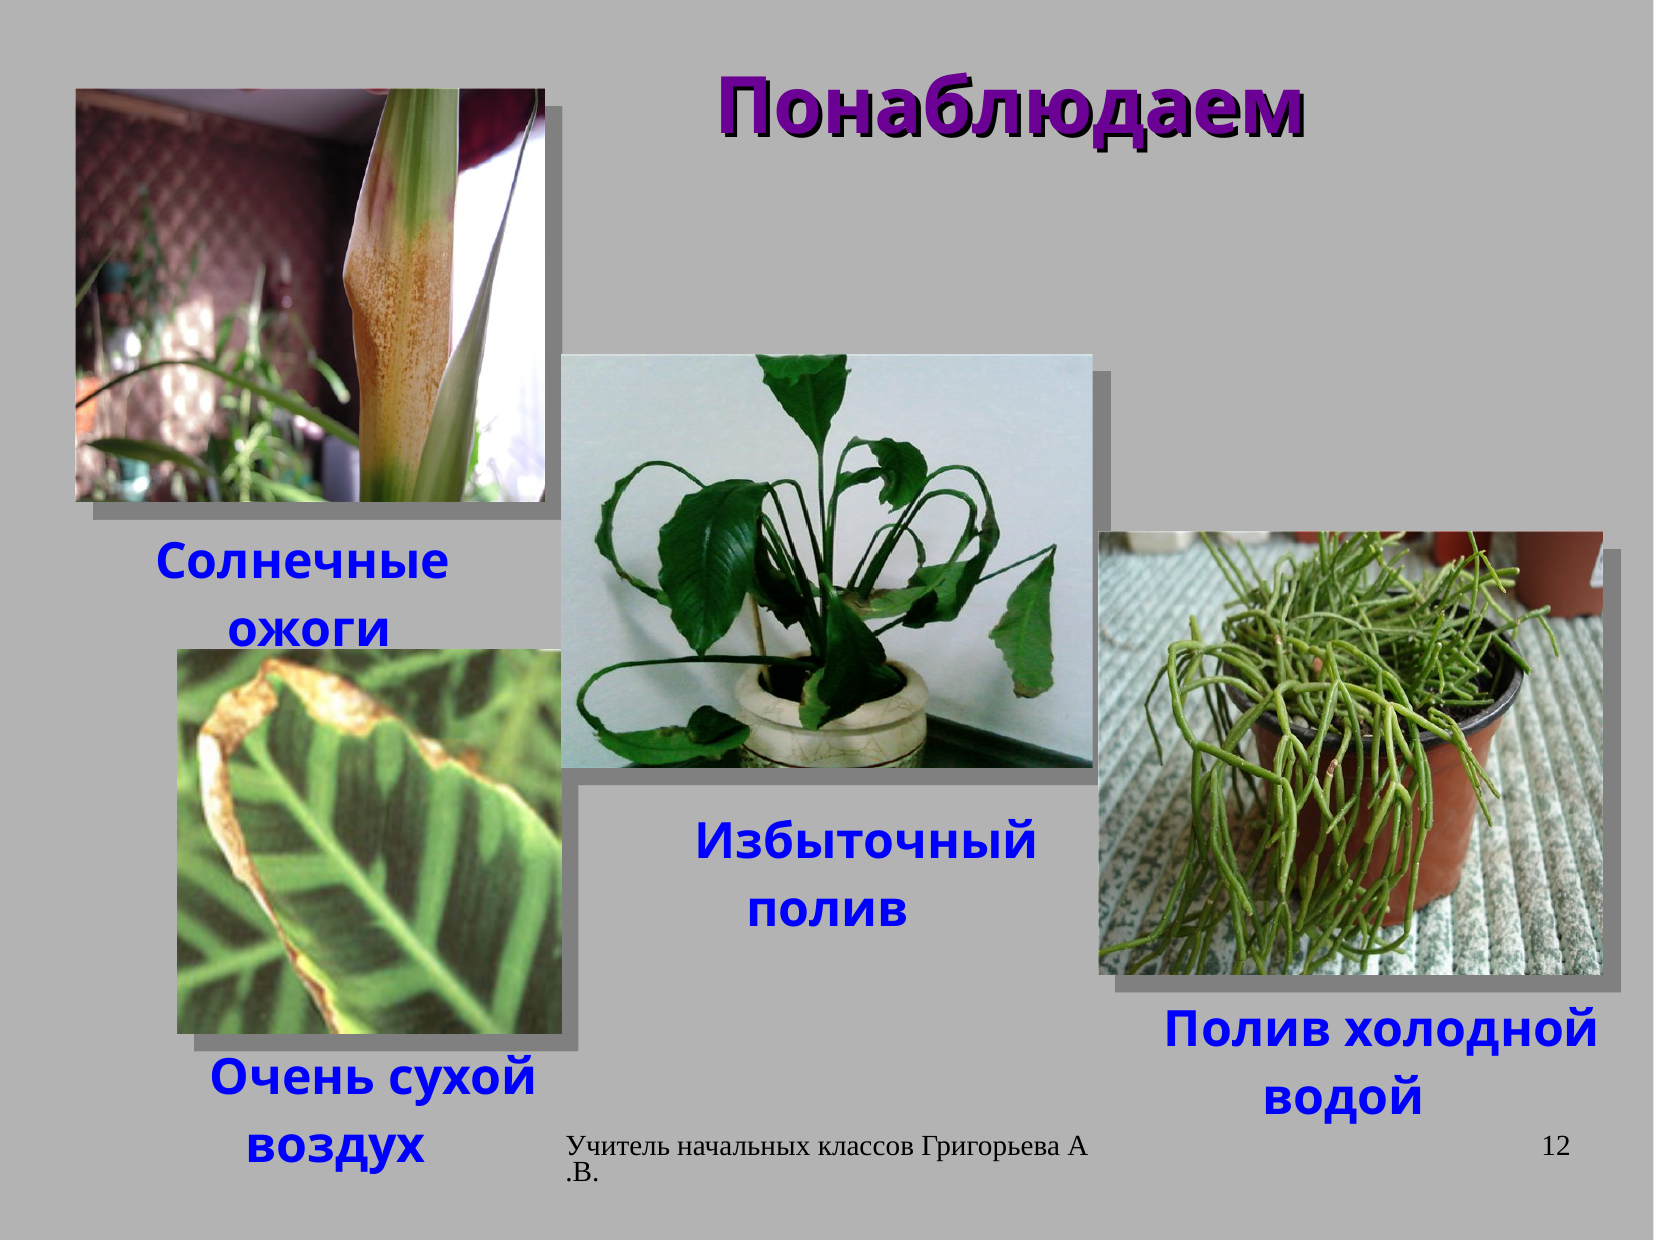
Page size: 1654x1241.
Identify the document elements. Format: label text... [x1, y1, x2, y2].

list Солнечные ожоги [4, 524, 525, 652]
text_box Очень сухой воздух [109, 1033, 562, 1169]
text_box Понаблюдаем [670, 0, 1351, 232]
text_box Избыточный полив [590, 797, 1066, 944]
text_box Полив холодной водой [1062, 985, 1625, 1123]
picture [1098, 531, 1603, 975]
picture [75, 88, 545, 502]
picture [177, 354, 1093, 1034]
